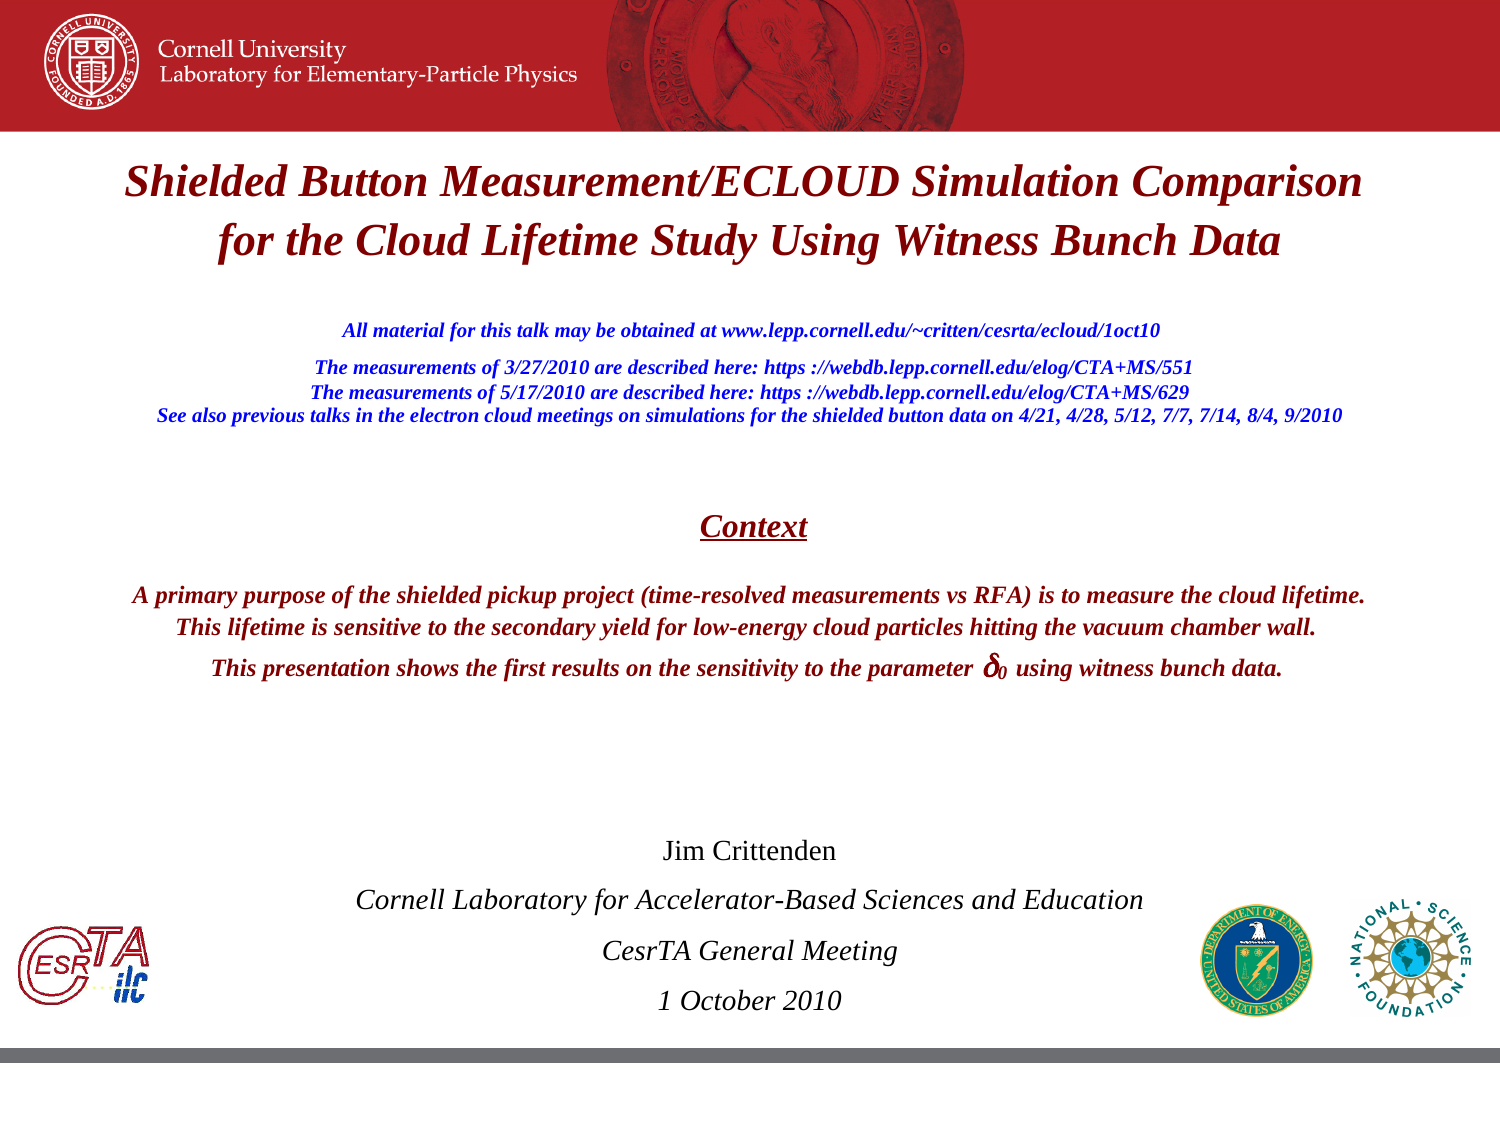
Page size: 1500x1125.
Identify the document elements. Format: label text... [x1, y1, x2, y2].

subtitle Jim Crittenden Cornell Laboratory for Accelerator-Based Sciences and Education CesrTA General Meeting 1 October 2010 [300, 825, 1201, 1031]
picture [1201, 904, 1313, 1017]
text_box All material for this talk may be obtained at www.lepp.cornell.edu/~critten/cesrta/ecloud/1oct10 The measurements of 3/27/2010 are described here: https ://webdb.lepp.cornell.edu/elog/CTA+MS/551 The measurements of 5/17/2010 are described here: https ://webdb.lepp.cornell.edu/elog/CTA+MS/629 See also previous talks in the electron cloud meetings on simulations for the shielded button data on 4/21, 4/28, 5/12, 7/7, 7/14, 8/4, 9/2010 [72, 299, 1428, 436]
title Context A primary purpose of the shielded pickup project (time-resolved measurements vs RFA) is to measure the cloud lifetime. This lifetime is sensitive to the secondary yield for low-energy cloud particles hitting the vacuum chamber wall. This presentation shows the first results on the sensitivity to the parameter d0 using witness bunch data. [131, 472, 1369, 713]
title Shielded Button Measurement/ECLOUD Simulation Comparison for the Cloud Lifetime Study Using Witness Bunch Data [75, 143, 1426, 269]
picture [8, 899, 151, 1036]
picture [0, 0, 1500, 132]
picture [1350, 899, 1471, 1017]
